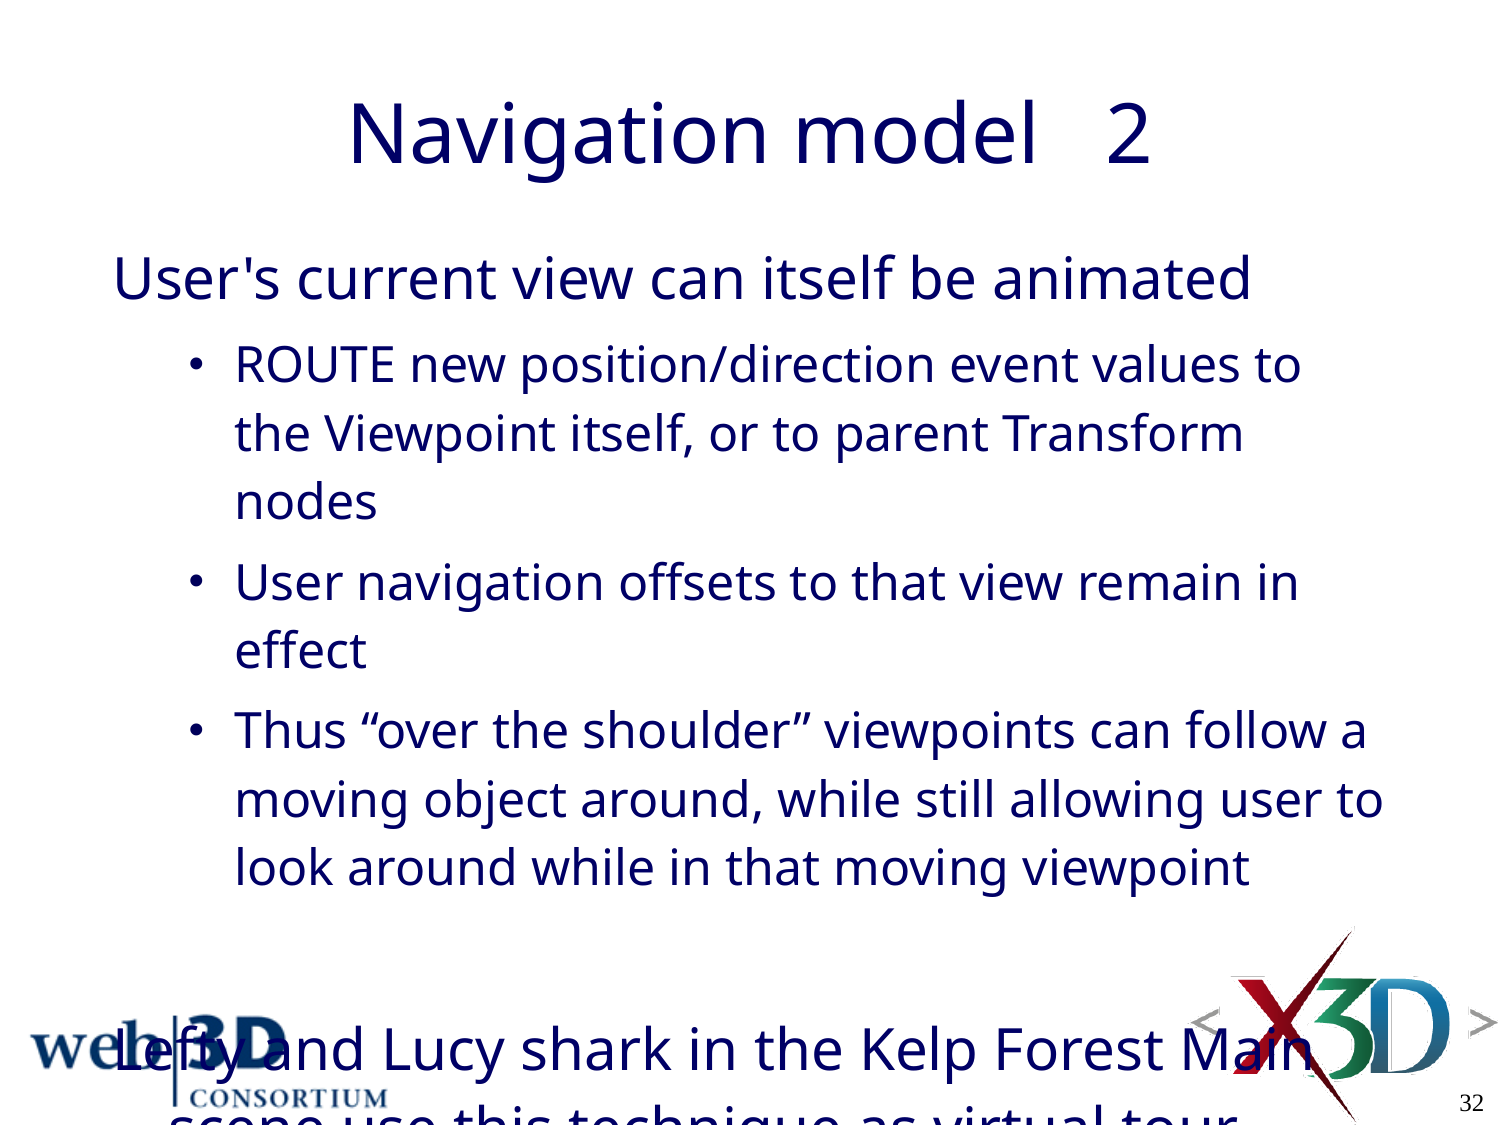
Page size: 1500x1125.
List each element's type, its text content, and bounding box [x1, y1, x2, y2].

picture [12, 998, 413, 1118]
title Navigation model 2 [112, 37, 1388, 226]
list User's current view can itself be animated ROUTE new position/direction event values to the Viewpoint itself, or to parent Transform nodes User navigation offsets to that view remain in effect Thus “over the shoulder” viewpoints can follow a moving object around, while still allowing user to look around while in that moving viewpoint Lefty and Lucy shark in the Kelp Forest Main scene use this technique as virtual tour guides [112, 237, 1388, 1001]
picture [1187, 926, 1500, 1125]
